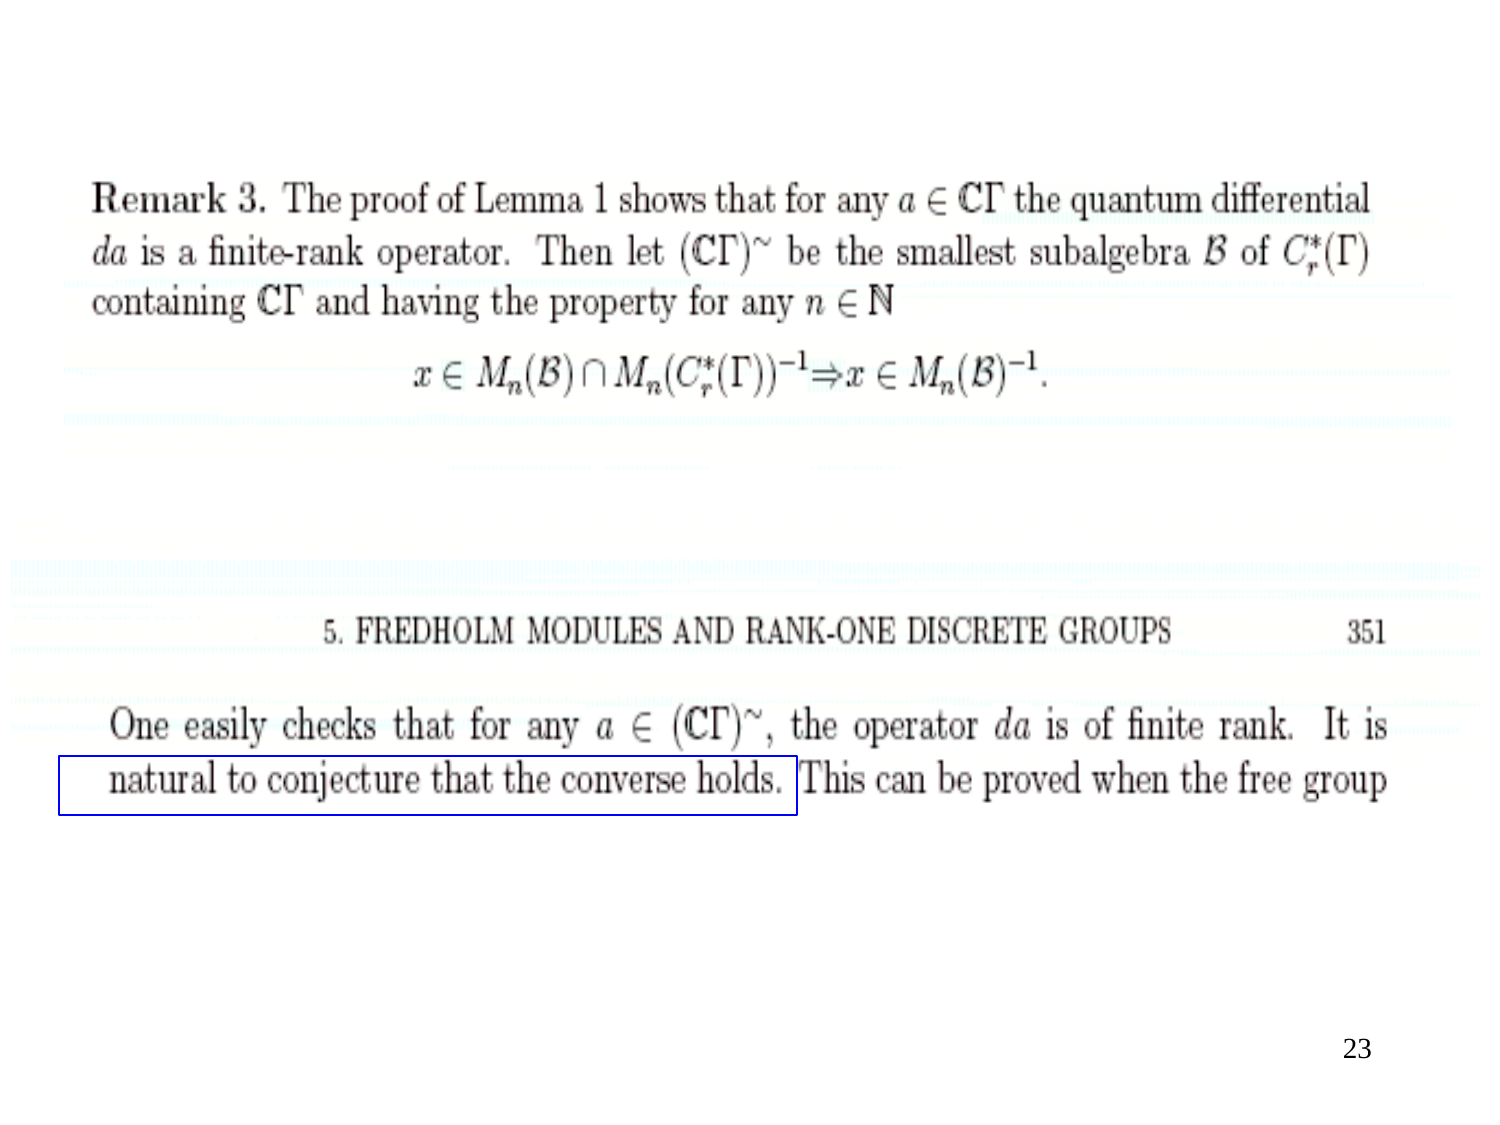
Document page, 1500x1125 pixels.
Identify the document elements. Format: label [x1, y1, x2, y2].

picture [60, 757, 796, 810]
picture [11, 513, 1483, 810]
picture [64, 147, 1453, 473]
